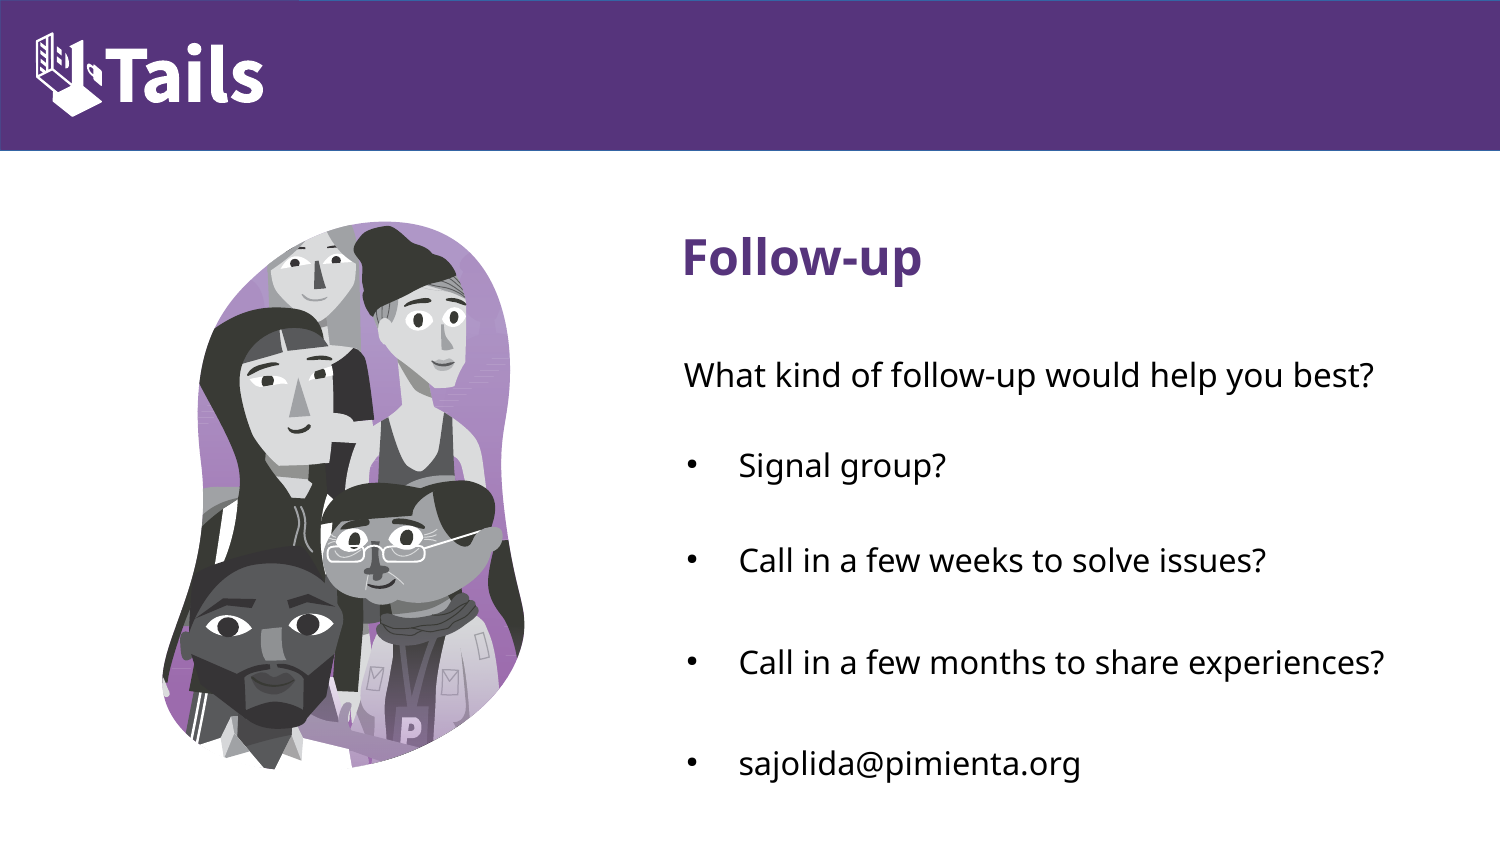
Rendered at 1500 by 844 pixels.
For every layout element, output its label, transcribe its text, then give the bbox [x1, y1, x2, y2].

picture [155, 214, 532, 778]
title Follow-up [680, 197, 1351, 314]
list Signal group? Call in a few weeks to solve issues? Call in a few months to share experiences? sajolida@pimienta.org [669, 436, 1463, 788]
text_box What kind of follow-up would help you best? [669, 337, 1457, 413]
